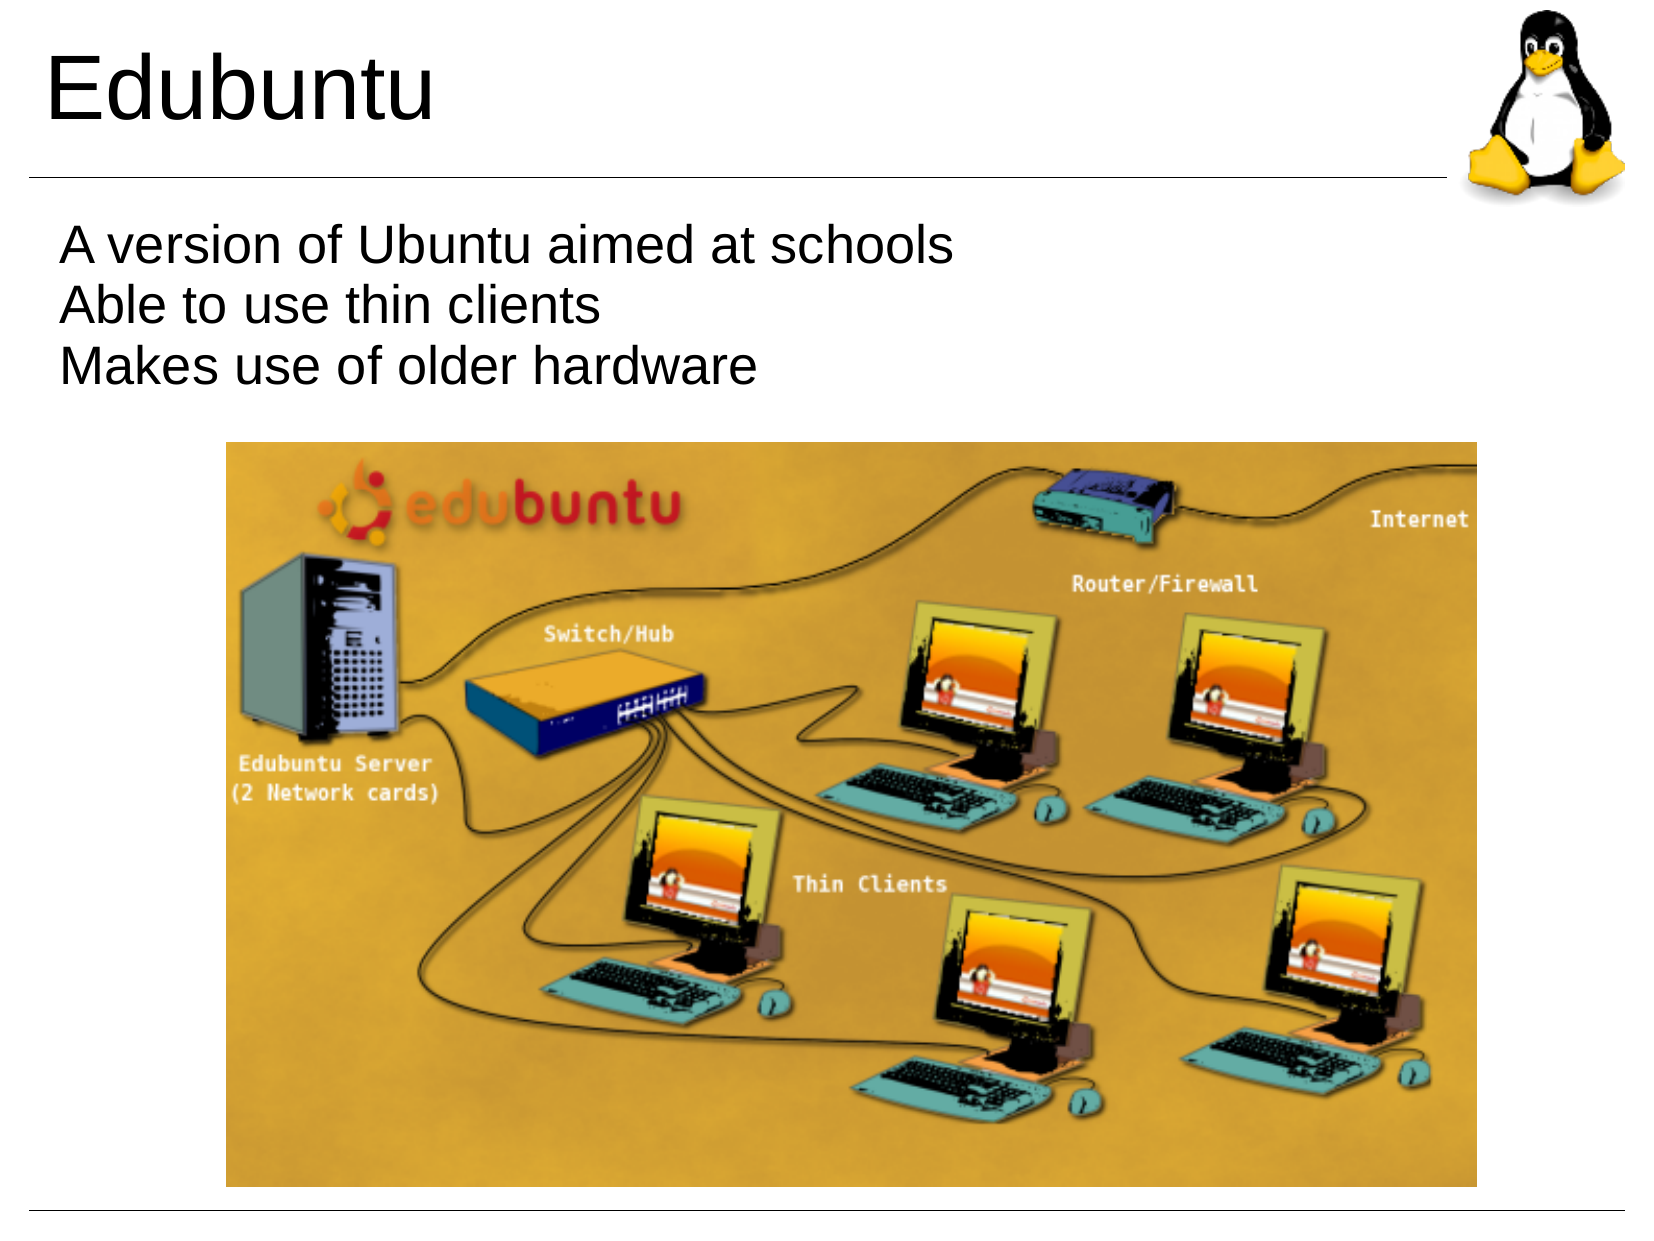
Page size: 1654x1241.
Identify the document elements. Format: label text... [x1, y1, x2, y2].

text_box A version of Ubuntu aimed at schools Able to use thin clients Makes use of older hardware [29, 206, 1595, 446]
text_box Edubuntu [29, 29, 857, 147]
picture [226, 442, 1477, 1187]
picture [1457, 10, 1625, 207]
